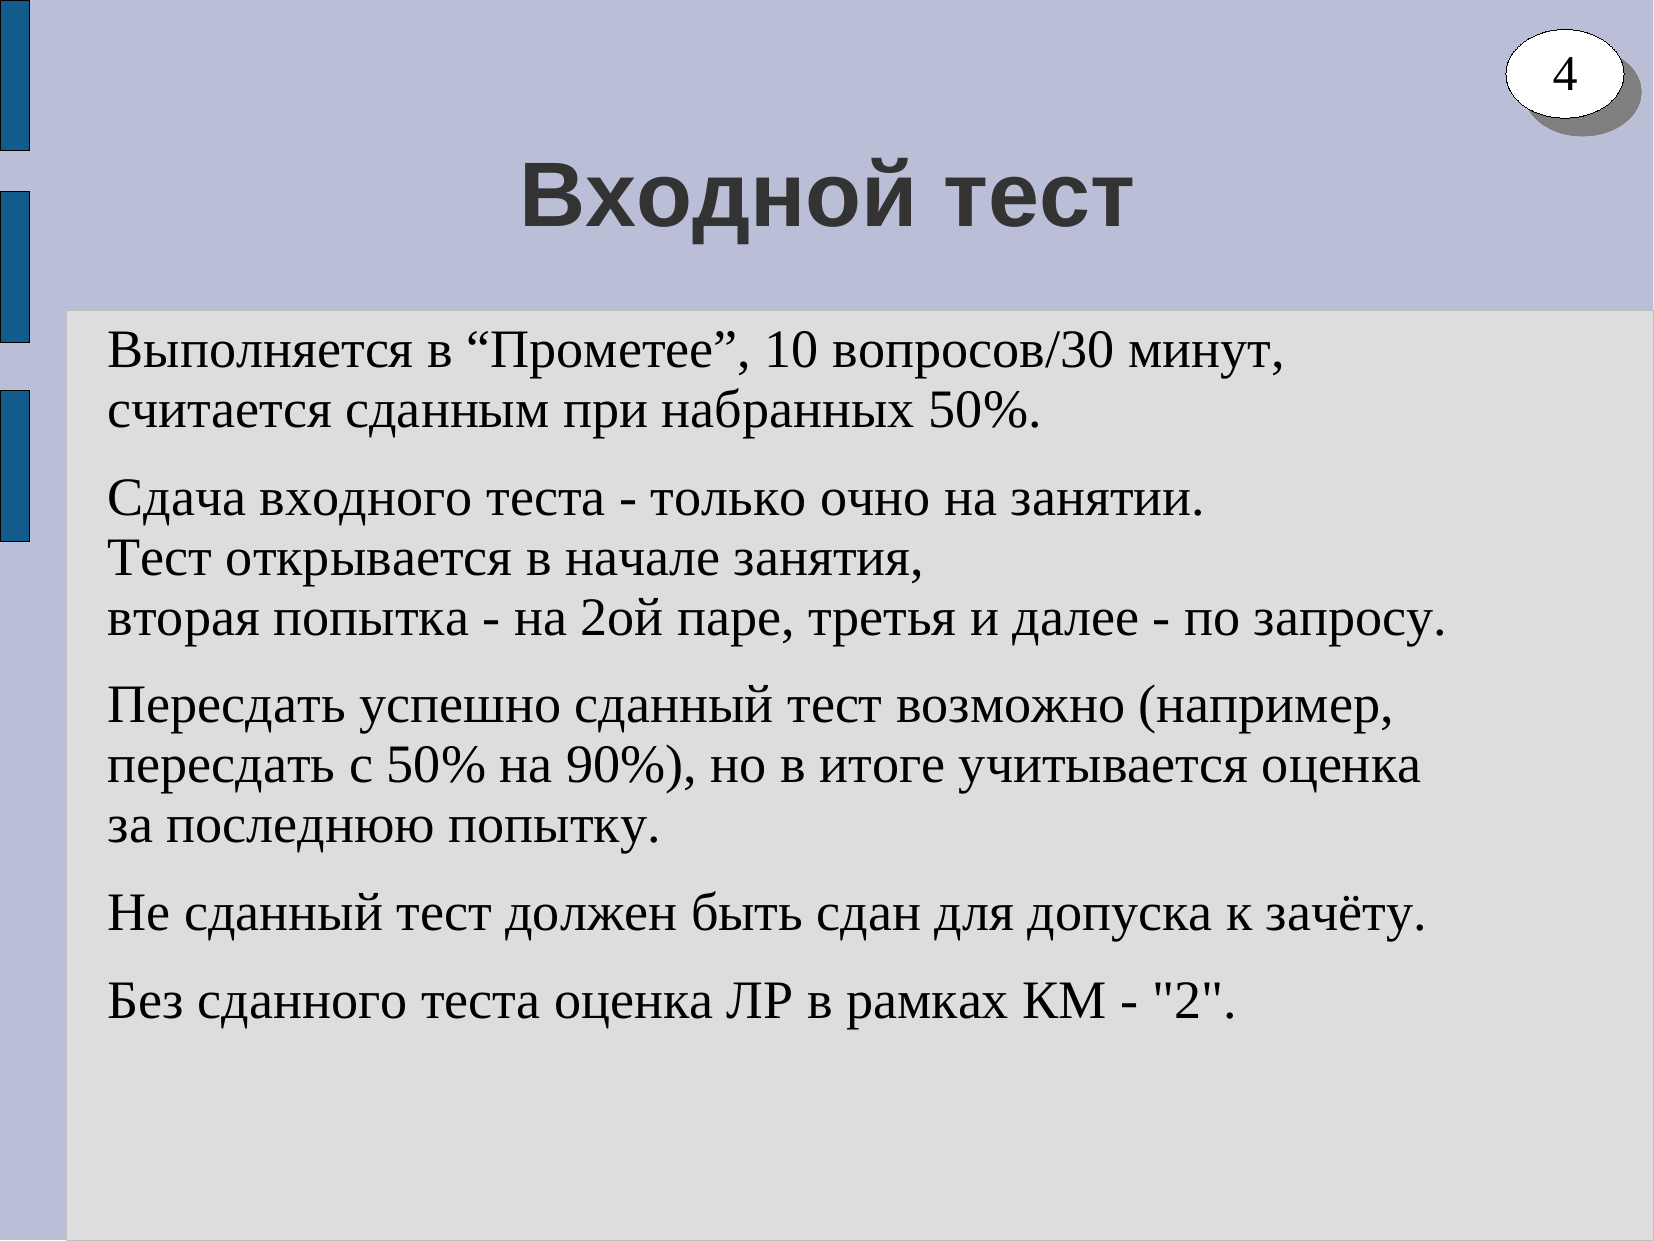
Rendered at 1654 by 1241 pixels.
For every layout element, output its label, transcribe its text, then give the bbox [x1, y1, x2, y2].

title Входной тест [121, 91, 1534, 299]
text_box 4 [1505, 29, 1625, 119]
text_box Выполняется в “Прометее”, 10 вопросов/30 минут, считается сданным при набранных 50%. Сдача входного теста - только очно на занятии. Тест открывается в начале занятия, вторая попытка - на 2ой паре, третья и далее - по запросу. Пересдать успешно сданный тест возможно (например, пересдать с 50% на 90%), но в итоге учитывается оценка за последнюю попытку. Не сданный тест должен быть сдан для допуска к зачёту. Без сданного теста оценка ЛР в рамках КМ - "2". [107, 318, 1595, 1219]
